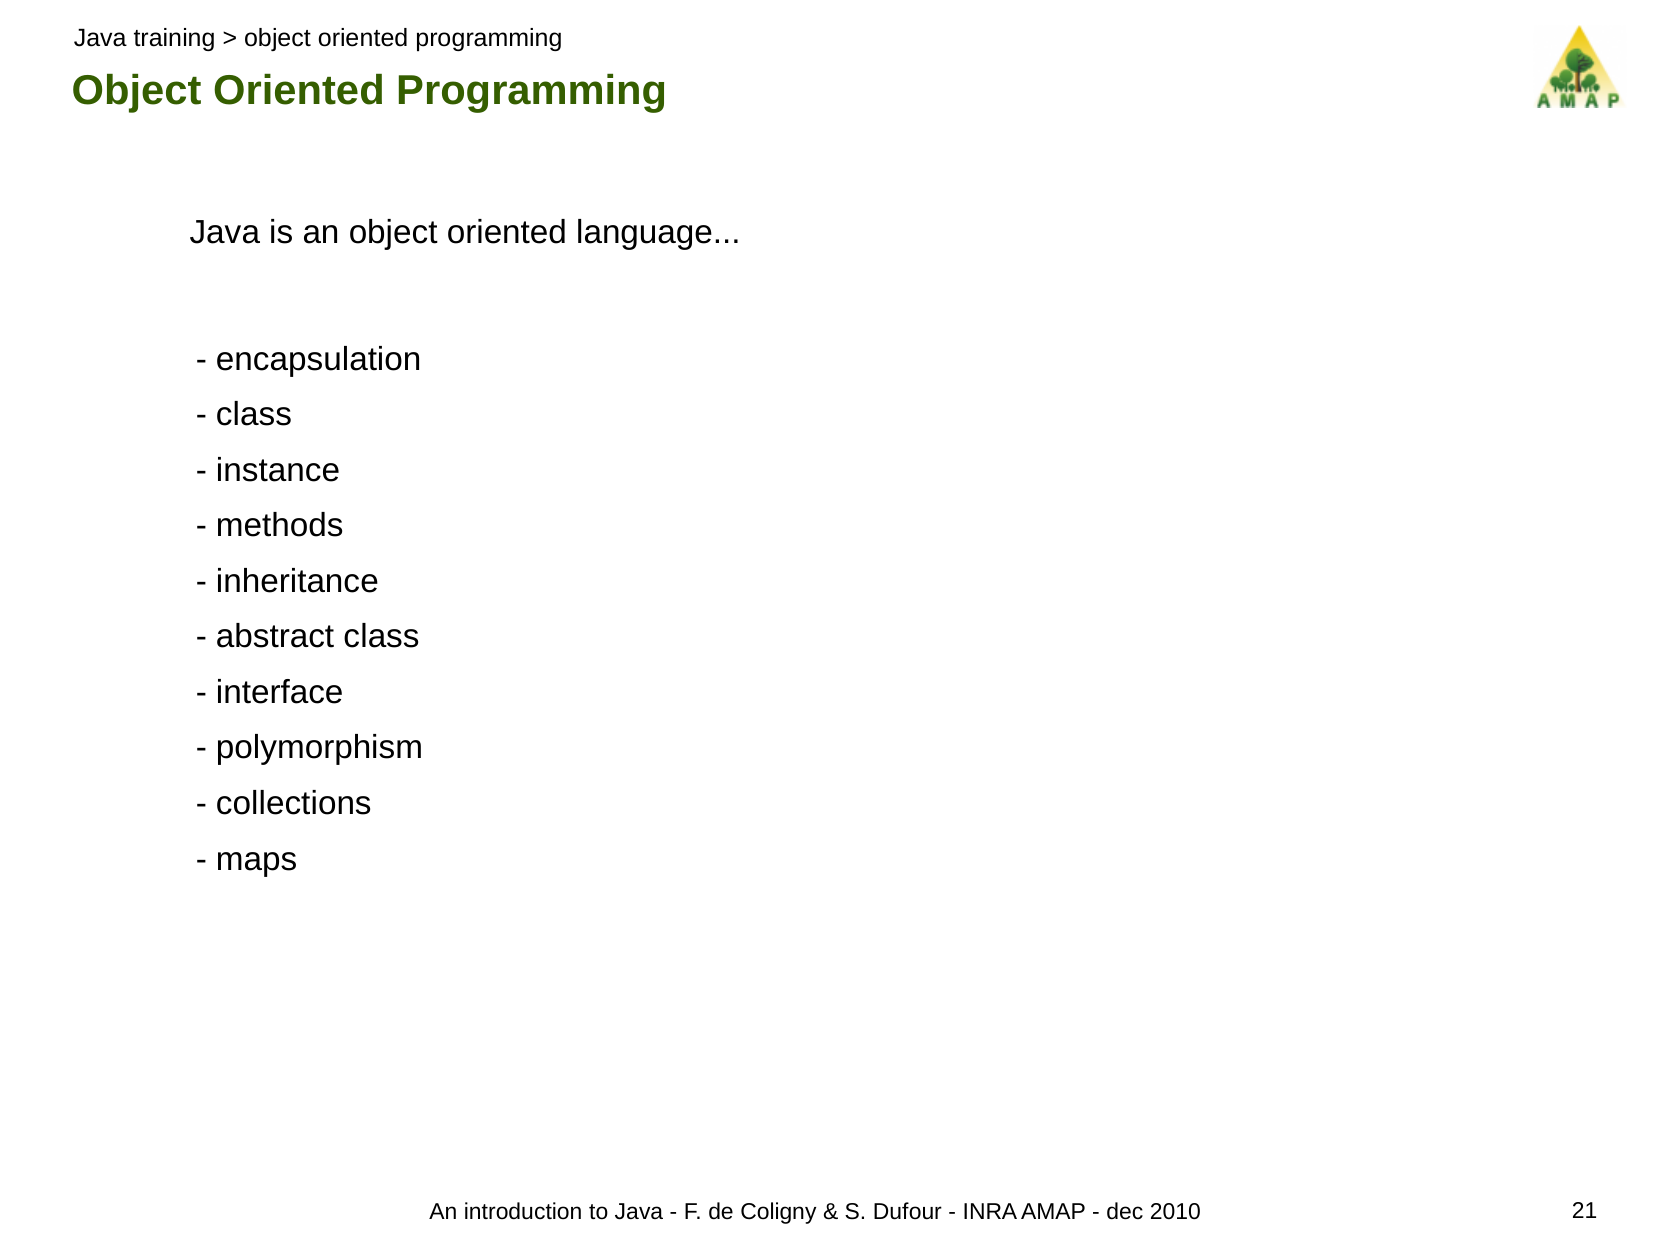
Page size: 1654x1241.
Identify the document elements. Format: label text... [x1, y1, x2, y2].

picture [1533, 25, 1627, 108]
text_box Java training > object oriented programming [59, 16, 1004, 60]
text_box Object Oriented Programming [56, 59, 1120, 121]
text_box - encapsulation - class - instance - methods - inheritance - abstract class - interface - polymorphism - collections - maps [181, 314, 439, 866]
text_box Java is an object oriented language... [174, 206, 1302, 333]
